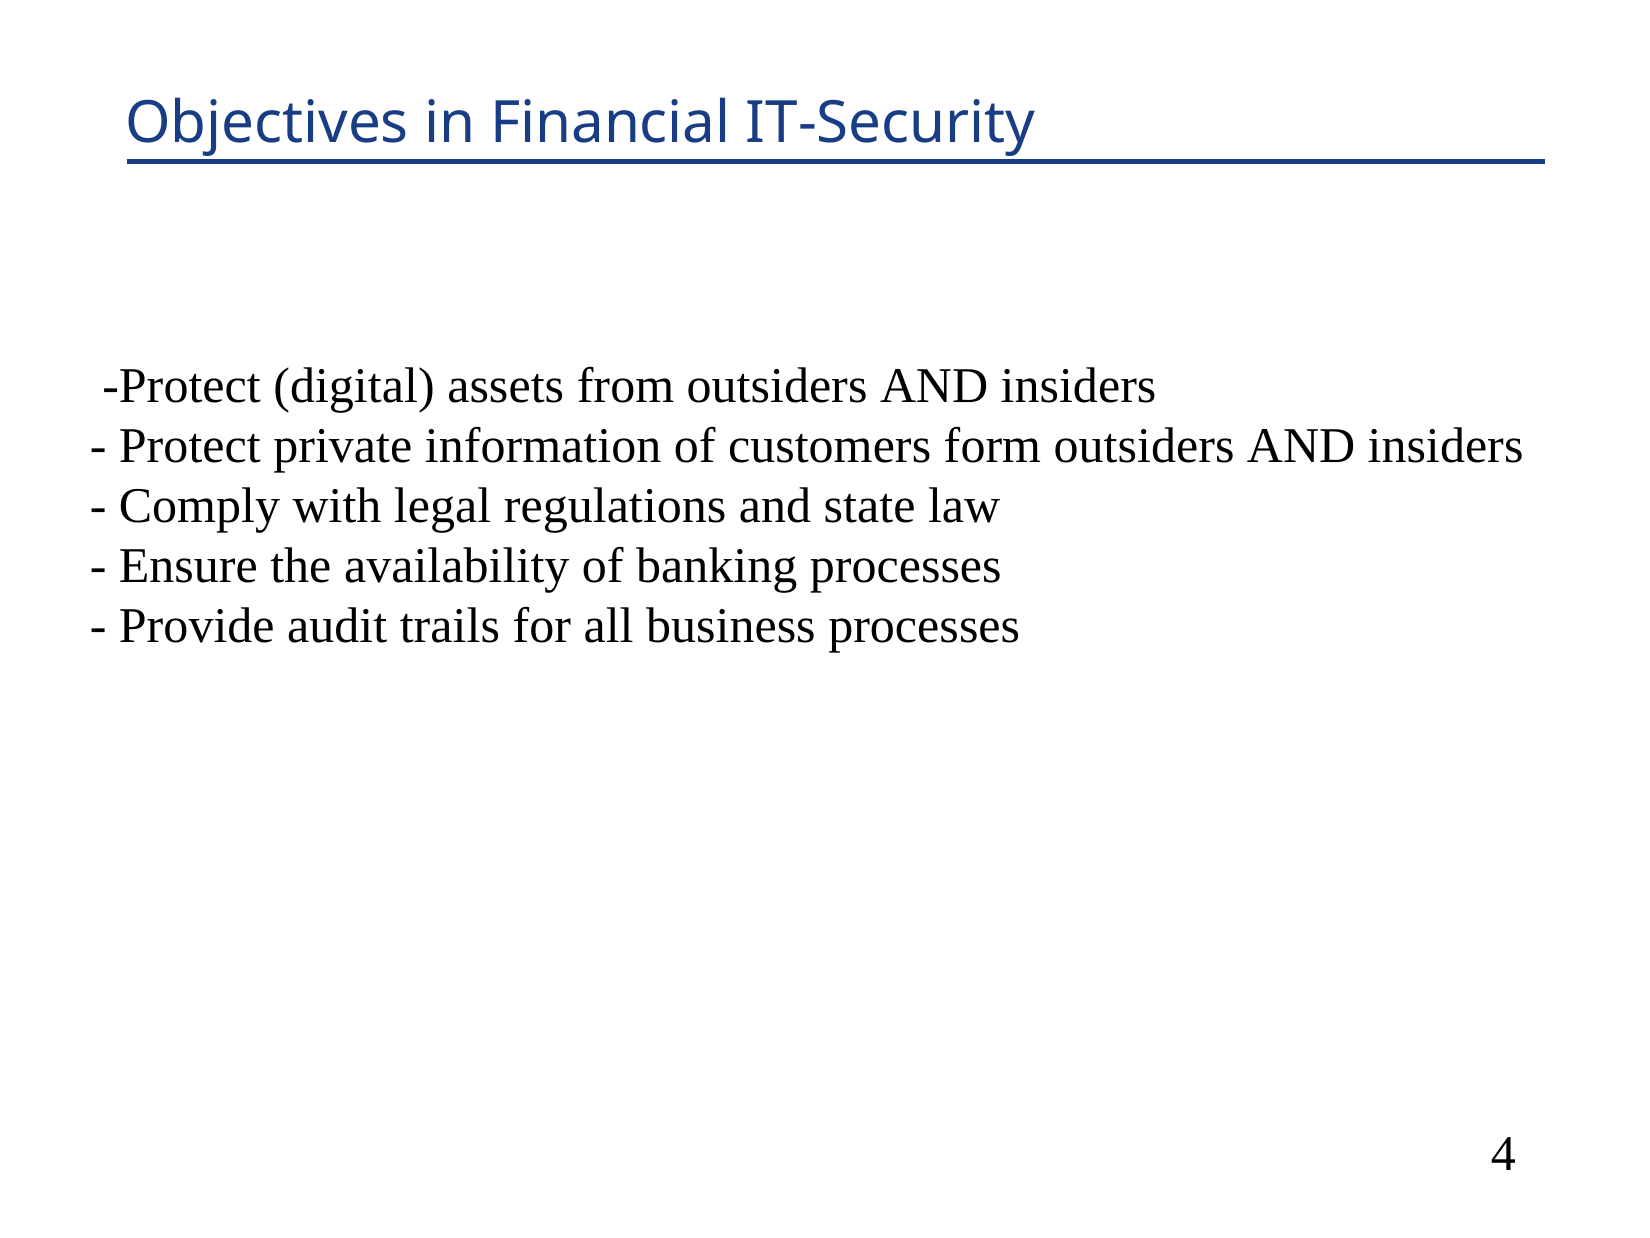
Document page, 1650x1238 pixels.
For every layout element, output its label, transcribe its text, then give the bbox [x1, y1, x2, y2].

title Objectives in Financial IT-Security [125, 0, 1546, 155]
text_box -Protect (digital) assets from outsiders AND insiders - Protect private information of customers form outsiders AND insiders - Comply with legal regulations and state law - Ensure the availability of banking processes - Provide audit trails for all business processes [75, 345, 1576, 720]
